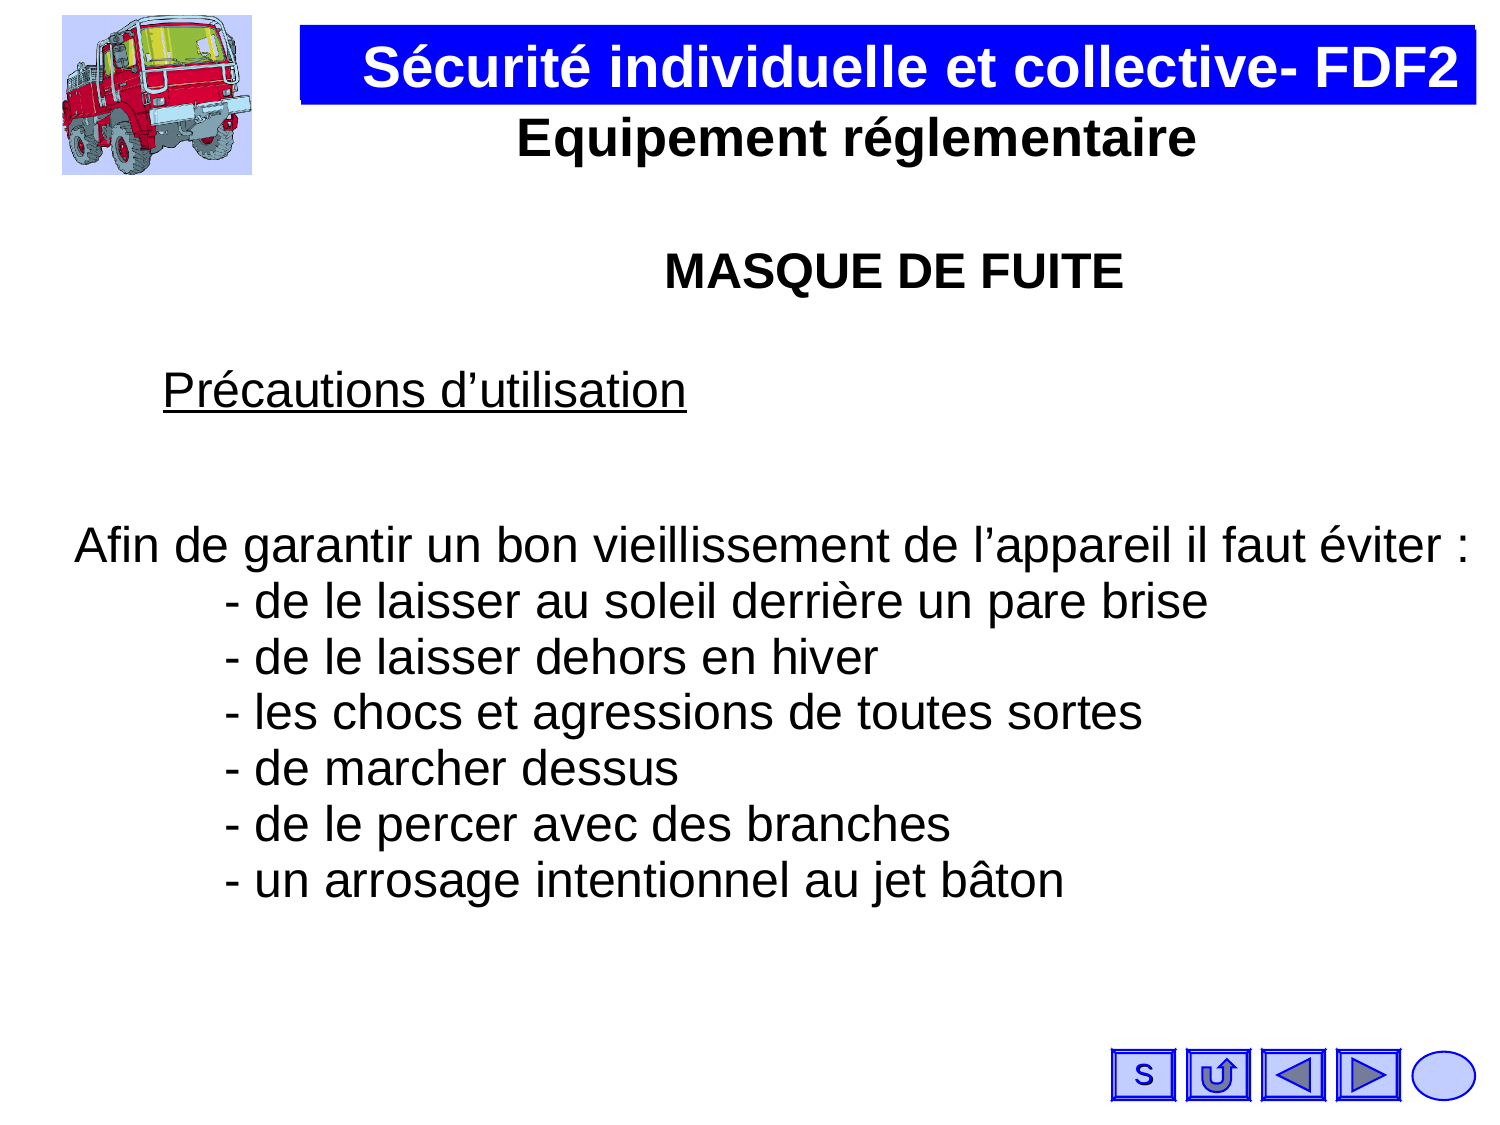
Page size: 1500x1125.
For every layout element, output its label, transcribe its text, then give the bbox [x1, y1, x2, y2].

text_box MASQUE DE FUITE [608, 236, 1182, 318]
text_box Précautions d’utilisation [147, 354, 703, 426]
text_box Afin de garantir un bon vieillissement de l’appareil il faut éviter : - de le laisser au soleil derrière un pare brise - de le laisser dehors en hiver - les chocs et agressions de toutes sortes - de marcher dessus - de le percer avec des branches - un arrosage intentionnel au jet bâton [59, 509, 1487, 916]
text_box Equipement réglementaire [502, 100, 1214, 178]
text_box [1412, 1051, 1476, 1101]
text_box Sécurité individuelle et collective- FDF2 [301, 29, 1477, 105]
